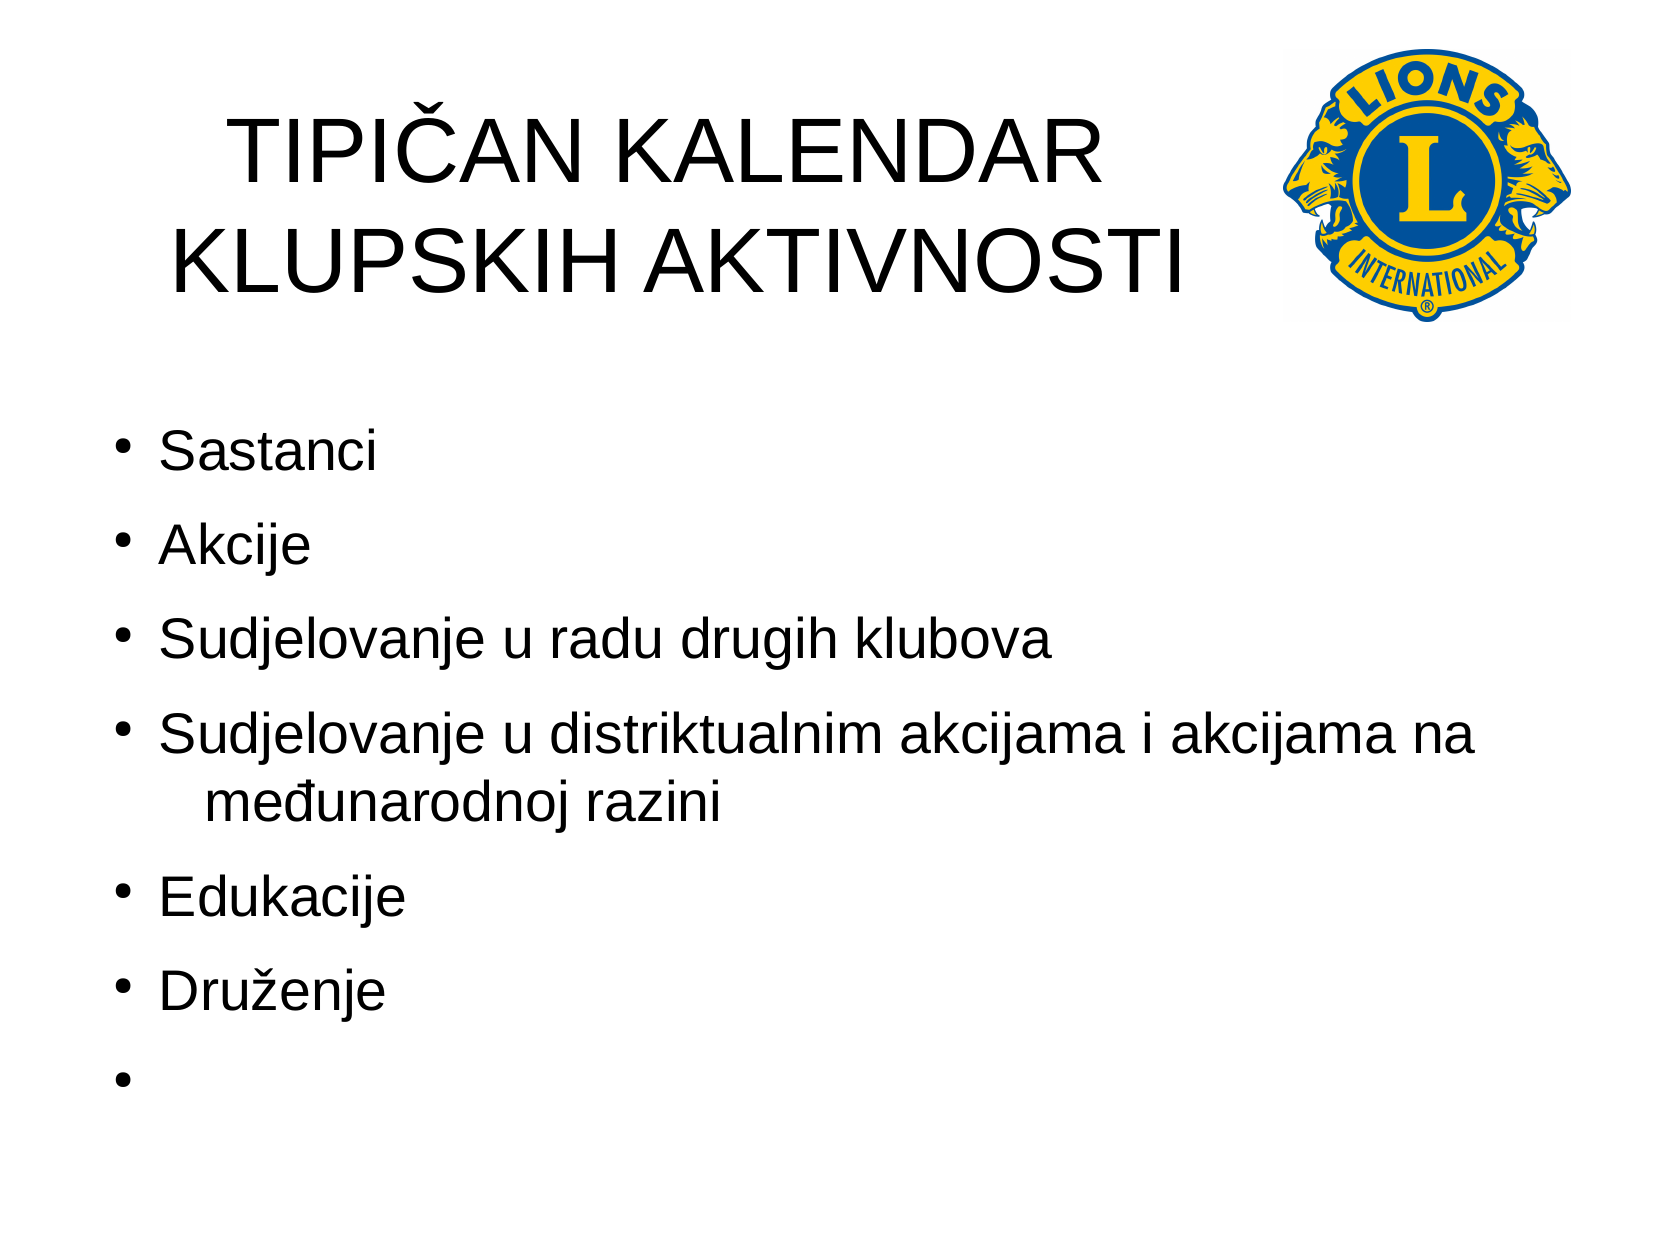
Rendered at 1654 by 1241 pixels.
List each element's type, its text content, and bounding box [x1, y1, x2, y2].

list Sastanci Akcije Sudjelovanje u radu drugih klubova Sudjelovanje u distriktualnim akcijama i akcijama na međunarodnoj razini Edukacije Druženje [82, 413, 1583, 1028]
title TIPIČAN KALENDAR KLUPSKIH AKTIVNOSTI [82, 90, 1276, 296]
